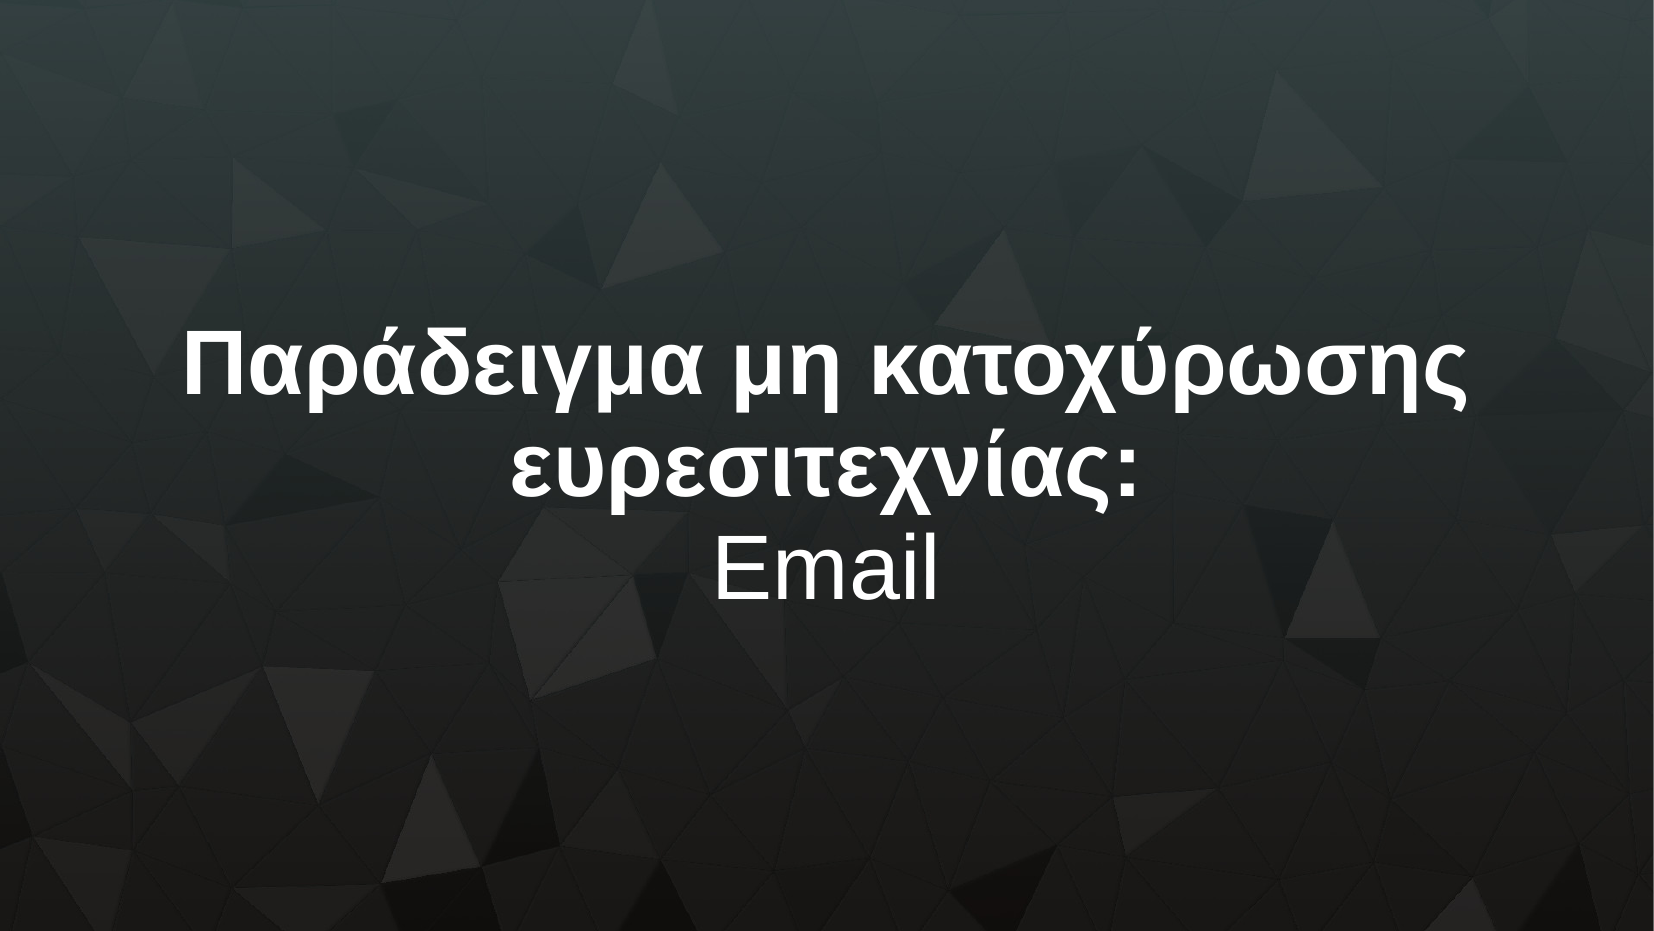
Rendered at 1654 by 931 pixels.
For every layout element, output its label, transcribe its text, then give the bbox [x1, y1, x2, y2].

title Παράδειγμα μη κατοχύρωσης ευρεσιτεχνίας: Email [82, 311, 1571, 619]
picture [0, 0, 1654, 931]
